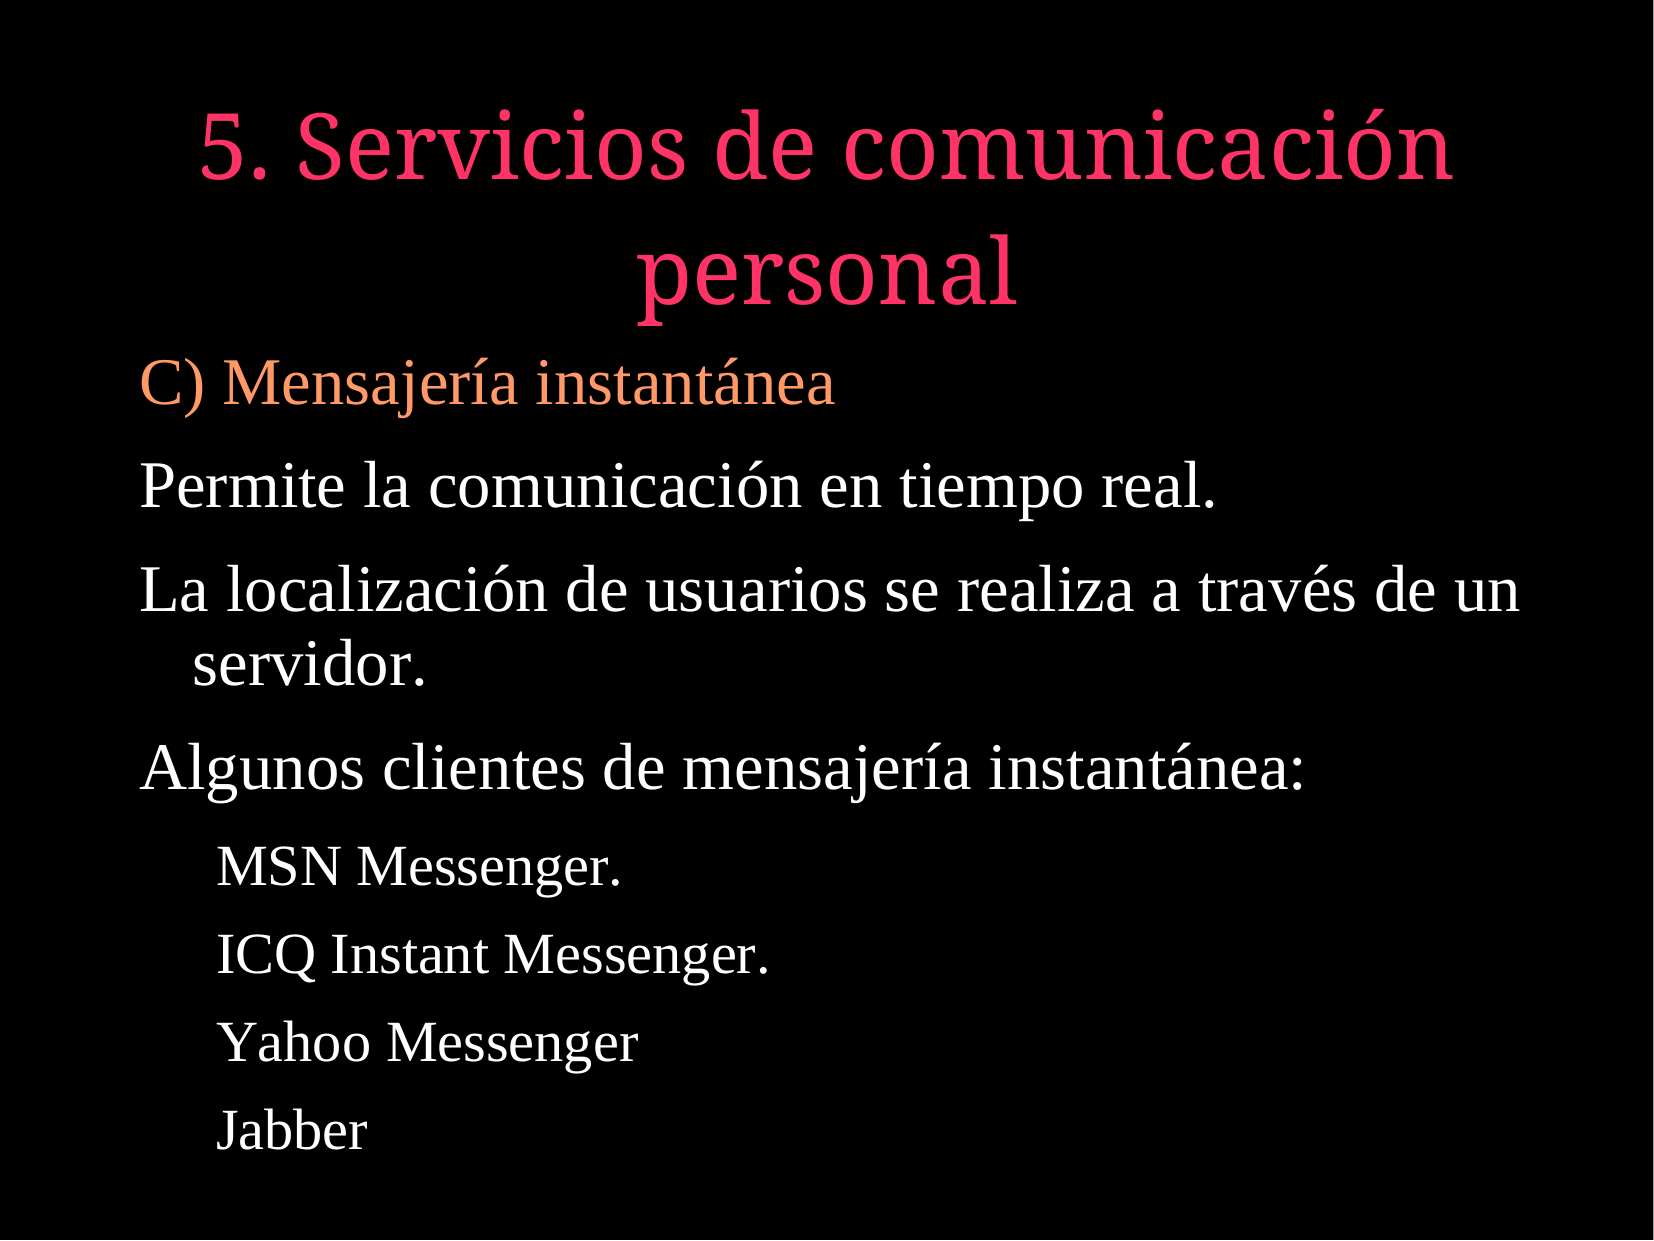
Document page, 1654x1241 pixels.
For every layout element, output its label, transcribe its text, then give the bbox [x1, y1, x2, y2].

list C) Mensajería instantánea Permite la comunicación en tiempo real. La localización de usuarios se realiza a través de un servidor. Algunos clientes de mensajería instantánea: MSN Messenger. ICQ Instant Messenger. Yahoo Messenger Jabber [121, 344, 1534, 1167]
title 5. Servicios de comunicación personal [121, 82, 1534, 331]
